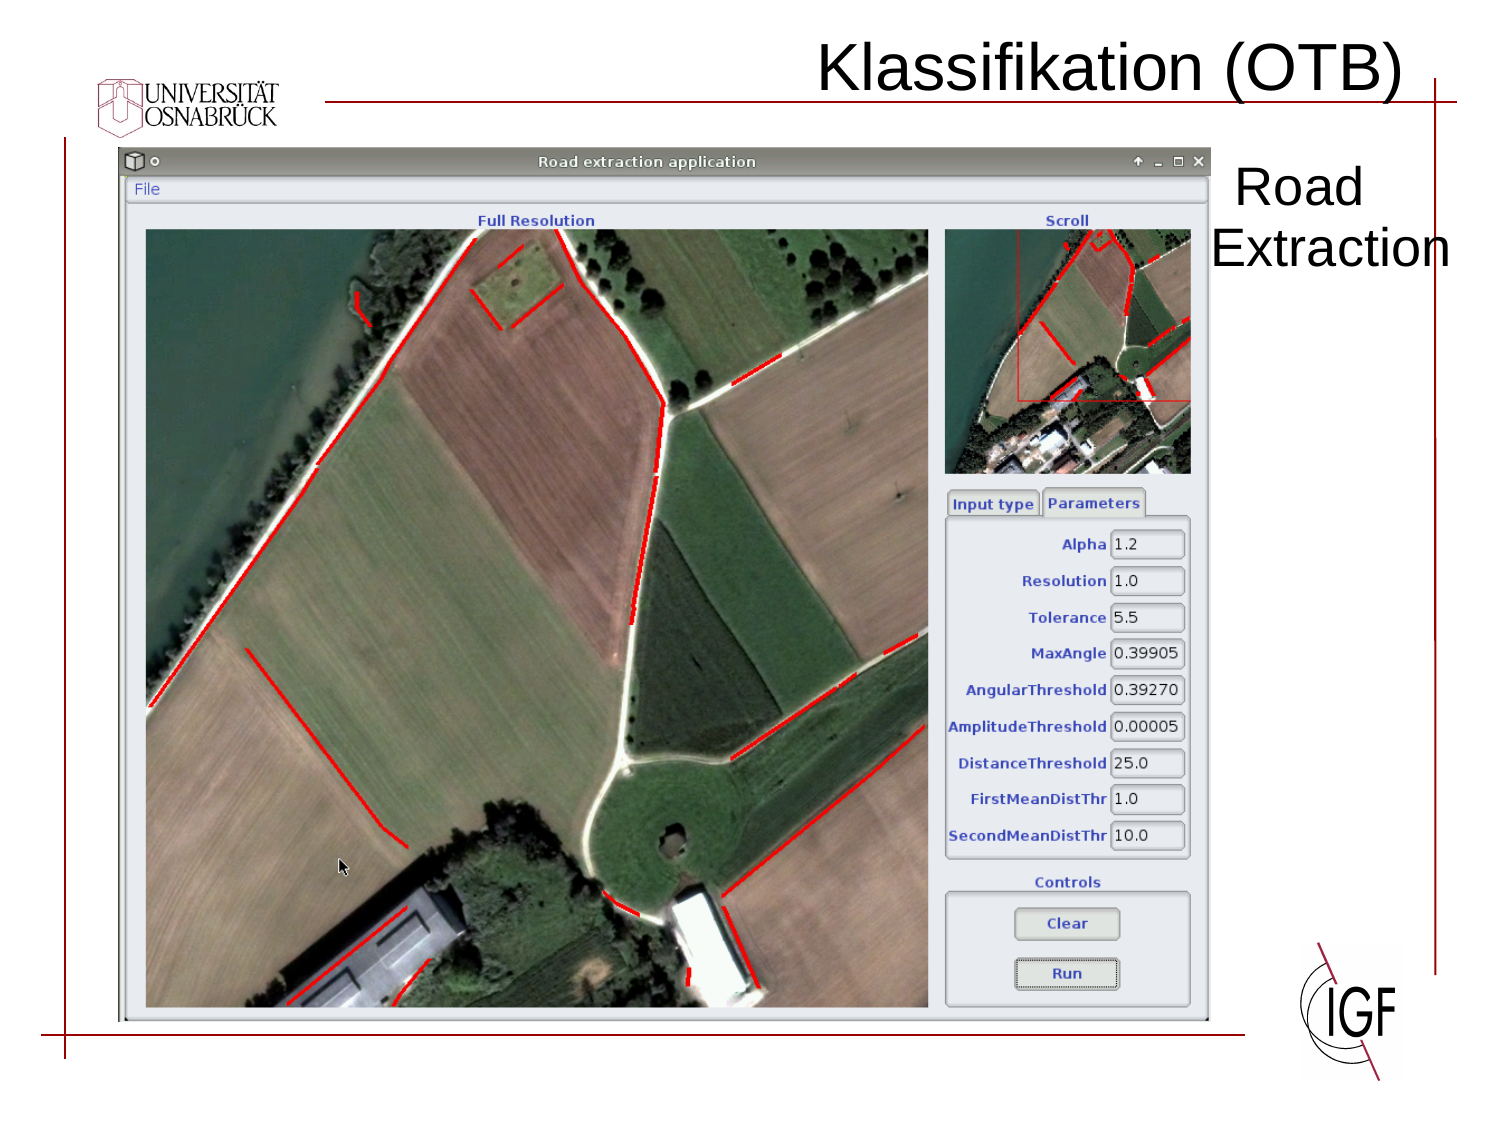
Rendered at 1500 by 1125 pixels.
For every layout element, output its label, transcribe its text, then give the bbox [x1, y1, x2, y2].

title Klassifikation (OTB) [520, 4, 1421, 130]
text_box Road Extraction [1210, 156, 1500, 325]
picture [118, 147, 1211, 1022]
picture [97, 79, 279, 138]
picture [1300, 942, 1404, 1081]
